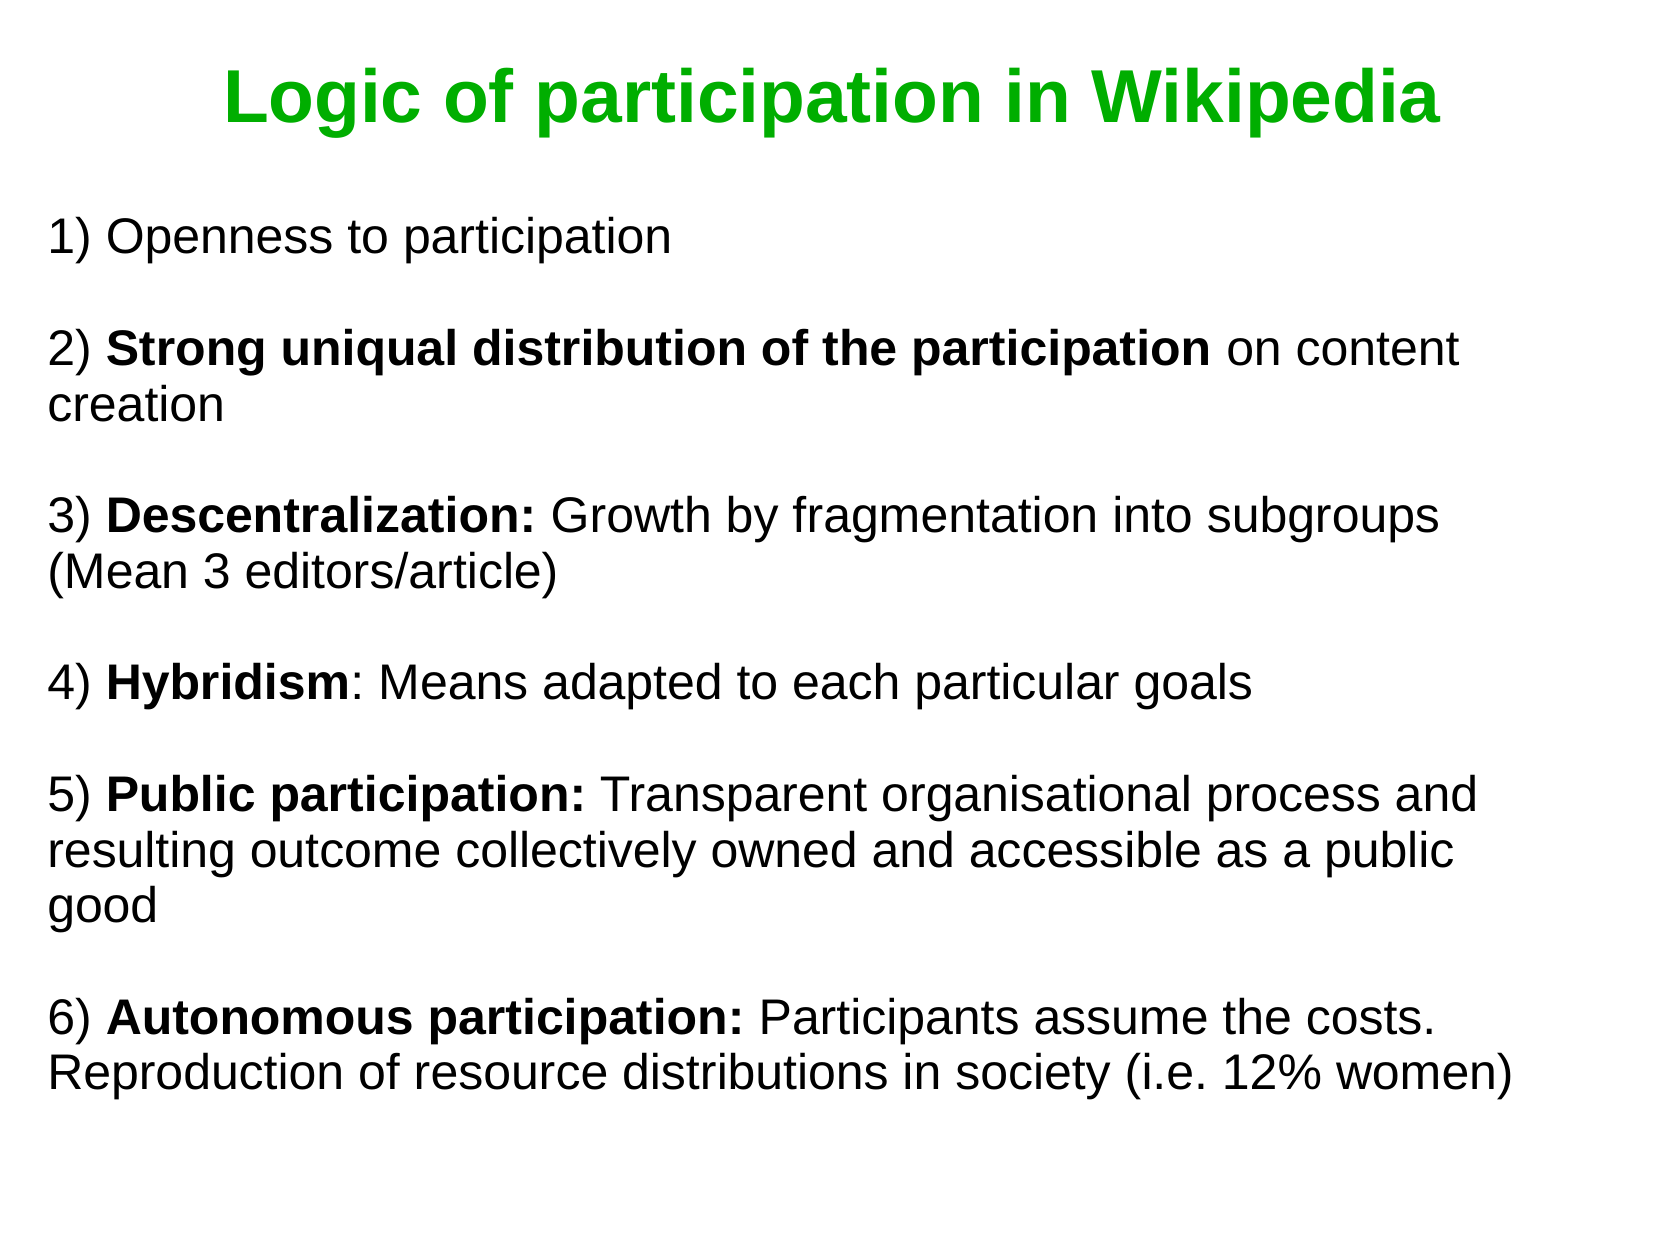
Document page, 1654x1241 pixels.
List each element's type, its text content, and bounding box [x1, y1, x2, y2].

subtitle 1) Openness to participation 2) Strong uniqual distribution of the participation on content creation 3) Descentralization: Growth by fragmentation into subgroups (Mean 3 editors/article) 4) Hybridism: Means adapted to each particular goals 5) Public participation: Transparent organisational process and resulting outcome collectively owned and accessible as a public good 6) Autonomous participation: Participants assume the costs. Reproduction of resource distributions in society (i.e. 12% women) [47, 149, 1536, 1216]
title Logic of participation in Wikipedia [88, 0, 1577, 193]
